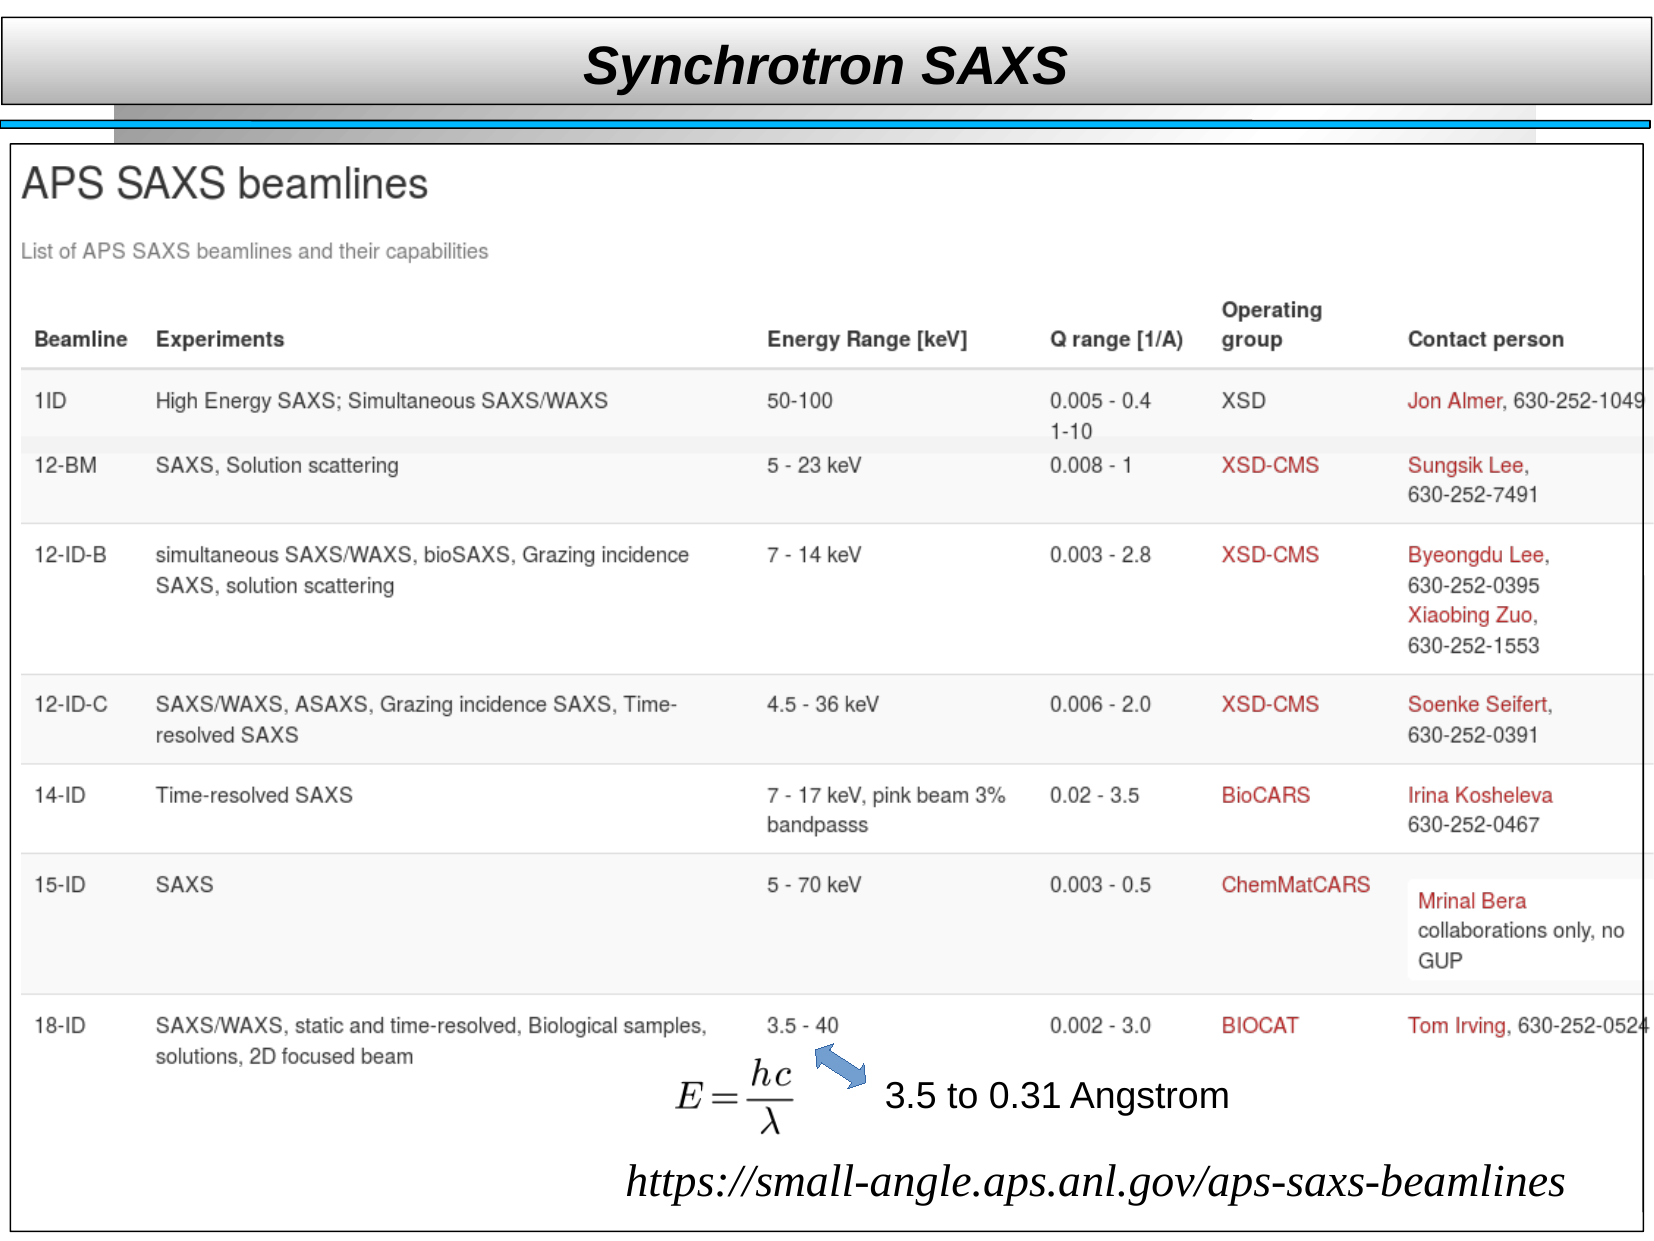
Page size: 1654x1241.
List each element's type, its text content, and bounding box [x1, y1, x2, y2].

text_box https://small-angle.aps.anl.gov/aps-saxs-beamlines [561, 1148, 1582, 1215]
text_box Synchrotron SAXS [1, 17, 1652, 105]
picture [21, 165, 1654, 1135]
text_box [0, 120, 1651, 129]
text_box [815, 1043, 866, 1089]
text_box 3.5 to 0.31 Angstrom [870, 1066, 1471, 1208]
